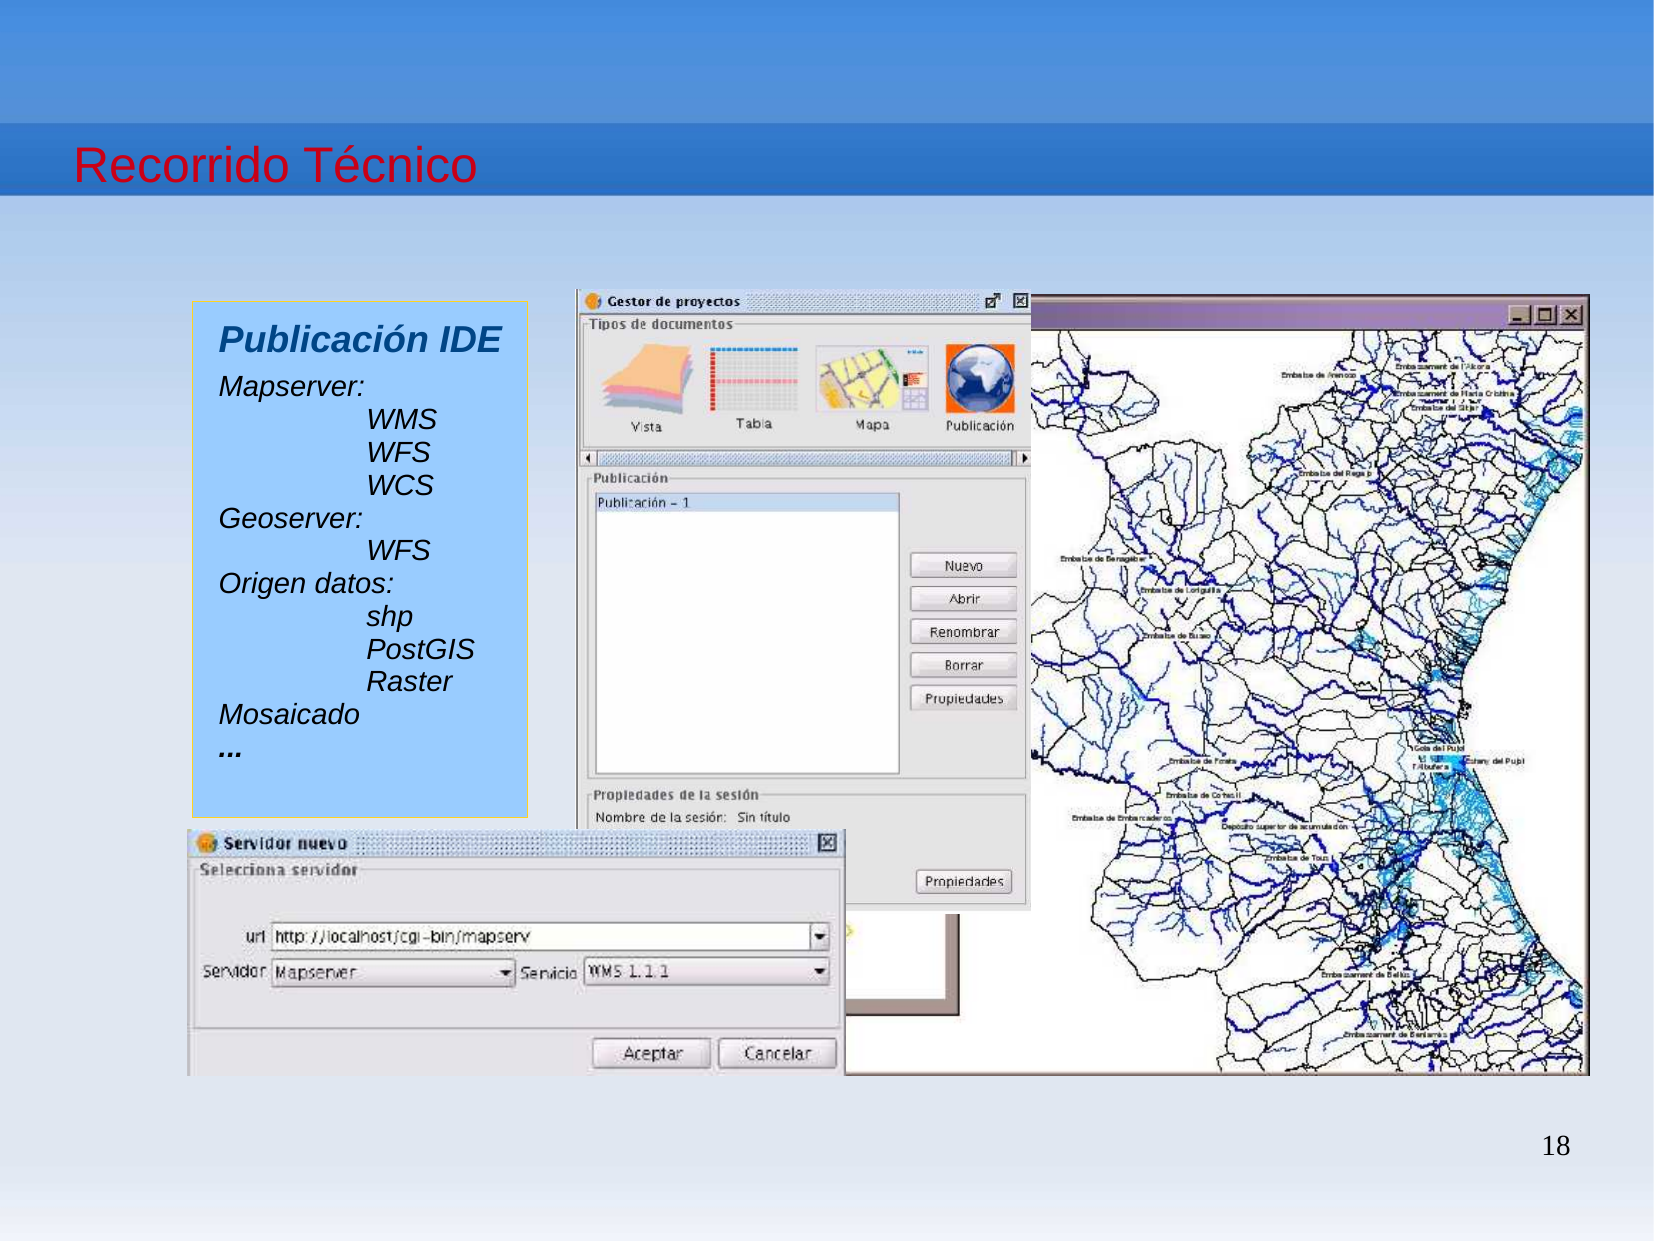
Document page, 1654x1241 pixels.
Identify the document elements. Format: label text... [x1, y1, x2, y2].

picture [0, 0, 1654, 1241]
text_box Publicación IDE [203, 310, 575, 375]
text_box [192, 301, 528, 818]
text_box Recorrido Técnico [59, 129, 494, 207]
text_box Mapserver: WMS WFS WCS Geoserver: WFS Origen datos: shp PostGIS Raster Mosaicado ... [203, 363, 547, 829]
